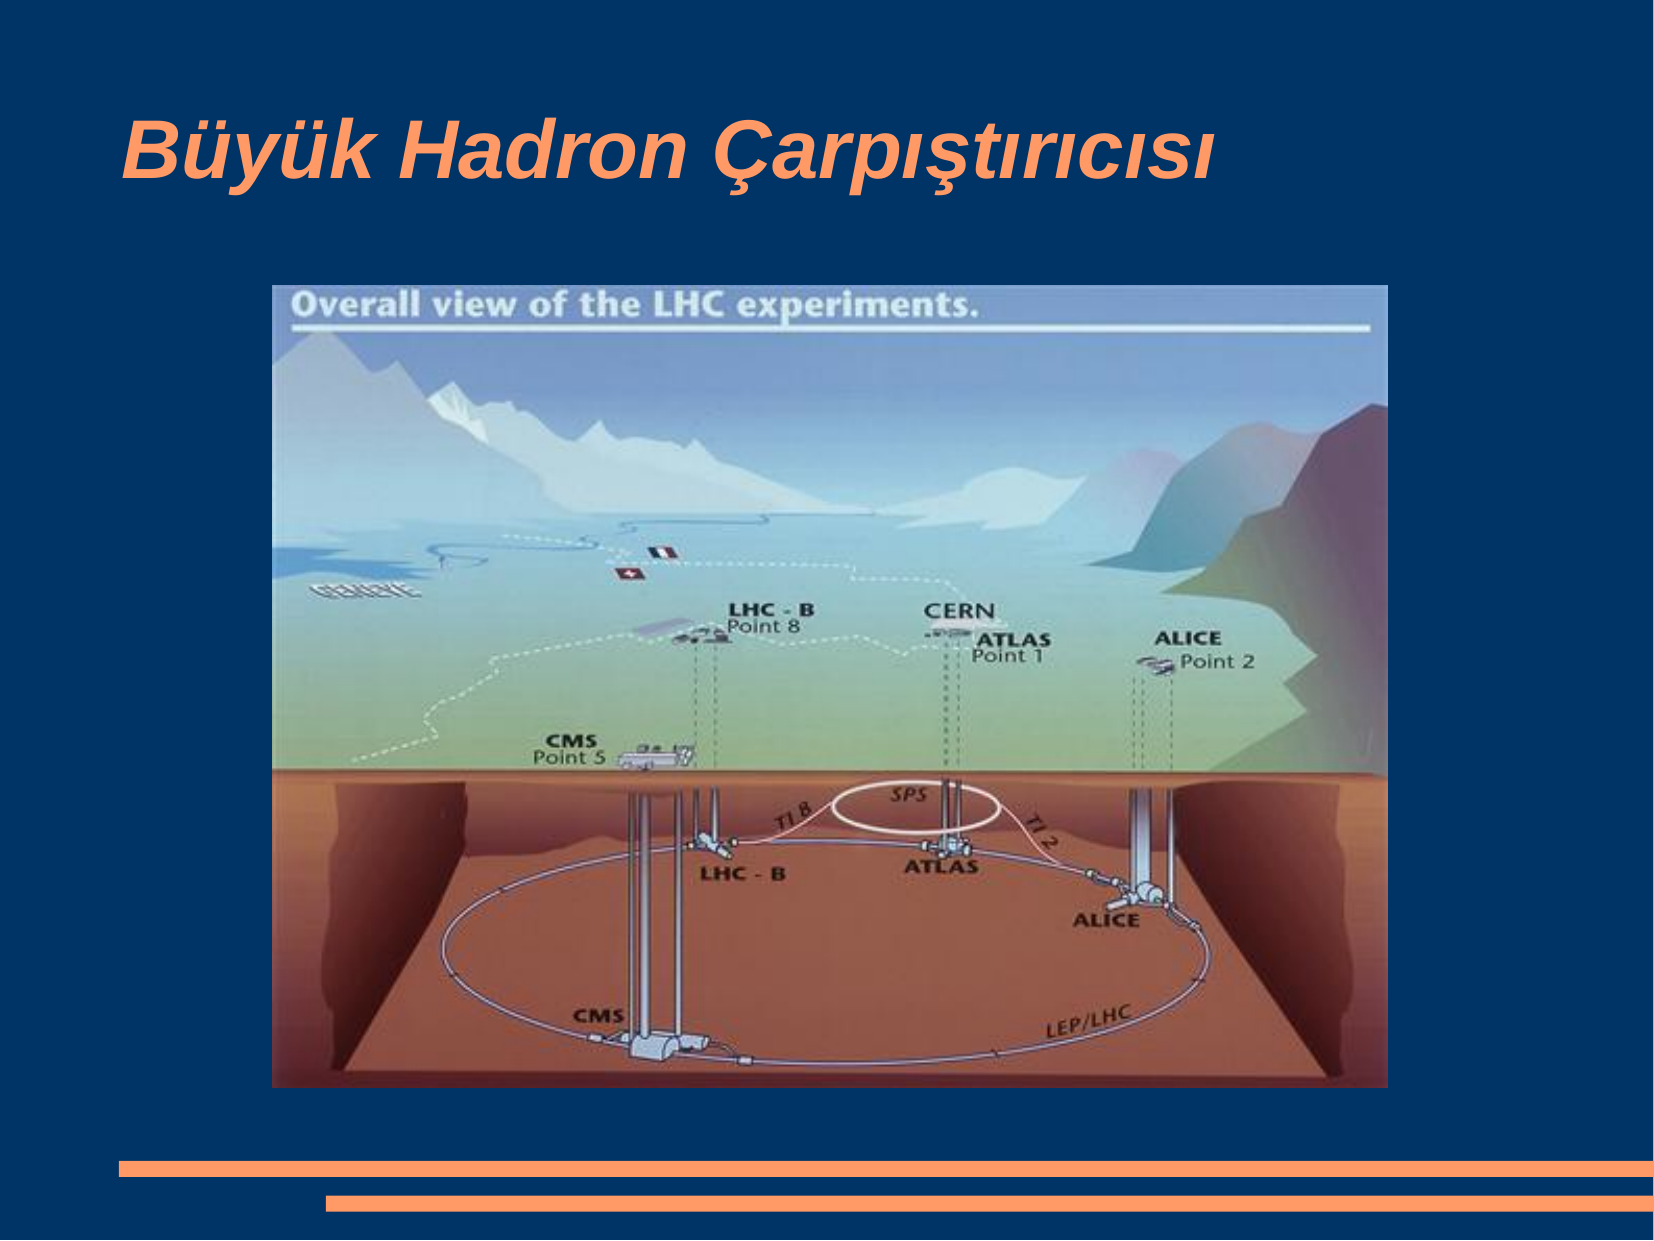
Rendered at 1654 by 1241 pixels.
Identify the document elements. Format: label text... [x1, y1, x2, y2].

picture [272, 285, 1388, 1088]
title Büyük Hadron Çarpıştırıcısı [121, 53, 1534, 247]
